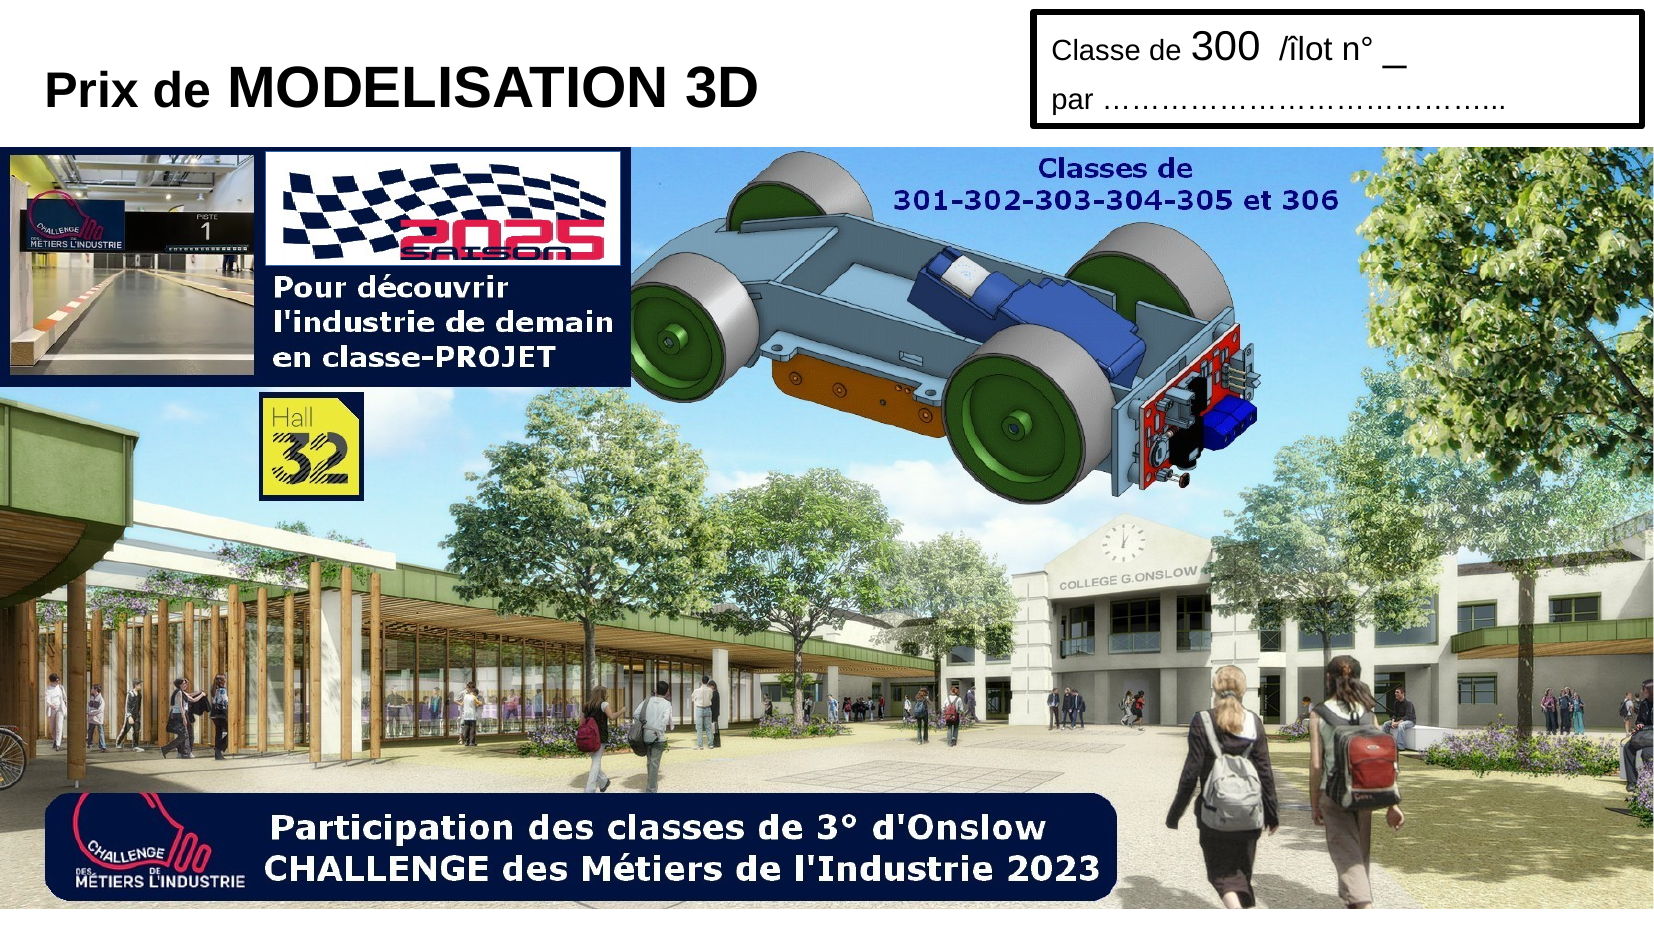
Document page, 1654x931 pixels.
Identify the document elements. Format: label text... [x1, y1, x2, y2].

picture [0, 147, 1654, 909]
text_box Prix de MODELISATION 3D [29, 47, 1093, 136]
text_box [265, 151, 621, 266]
text_box Classe de 300 /îlot n° _ par …………………………………... [1033, 11, 1642, 127]
